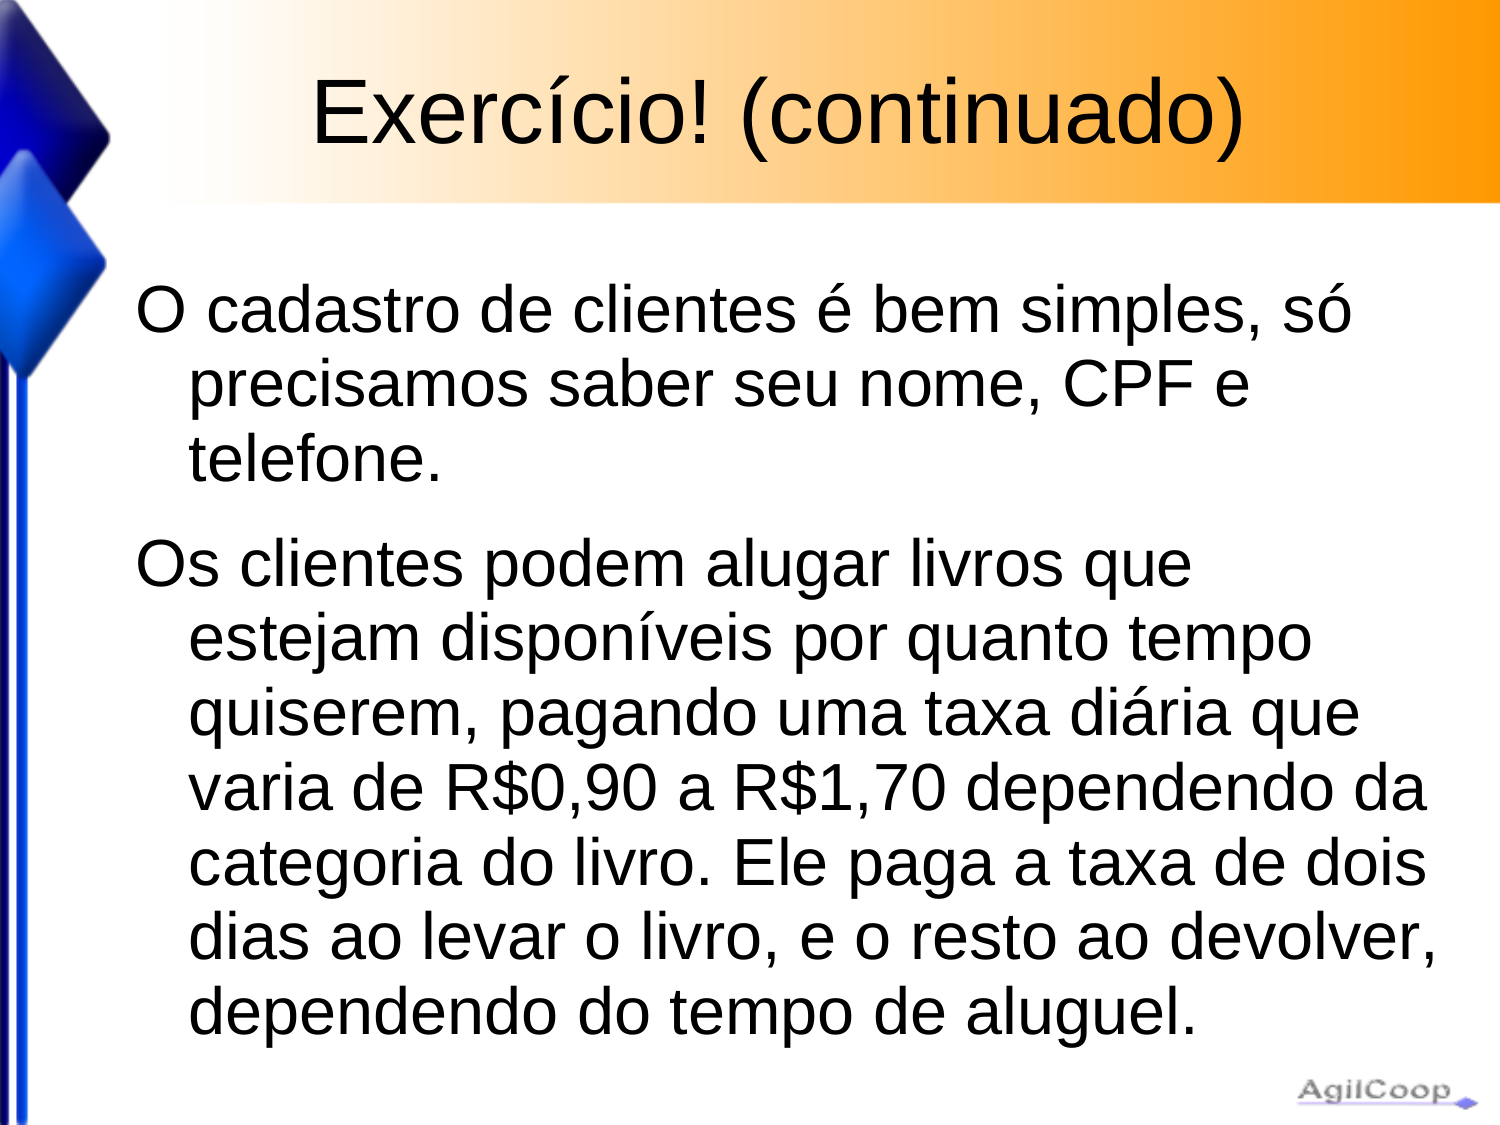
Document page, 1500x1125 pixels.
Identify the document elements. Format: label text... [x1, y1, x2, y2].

list O cadastro de clientes é bem simples, só precisamos saber seu nome, CPF e telefone. Os clientes podem alugar livros que estejam disponíveis por quanto tempo quiserem, pagando uma taxa diária que varia de R$0,90 a R$1,70 dependendo da categoria do livro. Ele paga a taxa de dois dias ao levar o livro, e o resto ao devolver, dependendo do tempo de aluguel. [118, 271, 1447, 1108]
title Exercício! (continuado) [82, 15, 1477, 208]
picture [0, 0, 1500, 1125]
